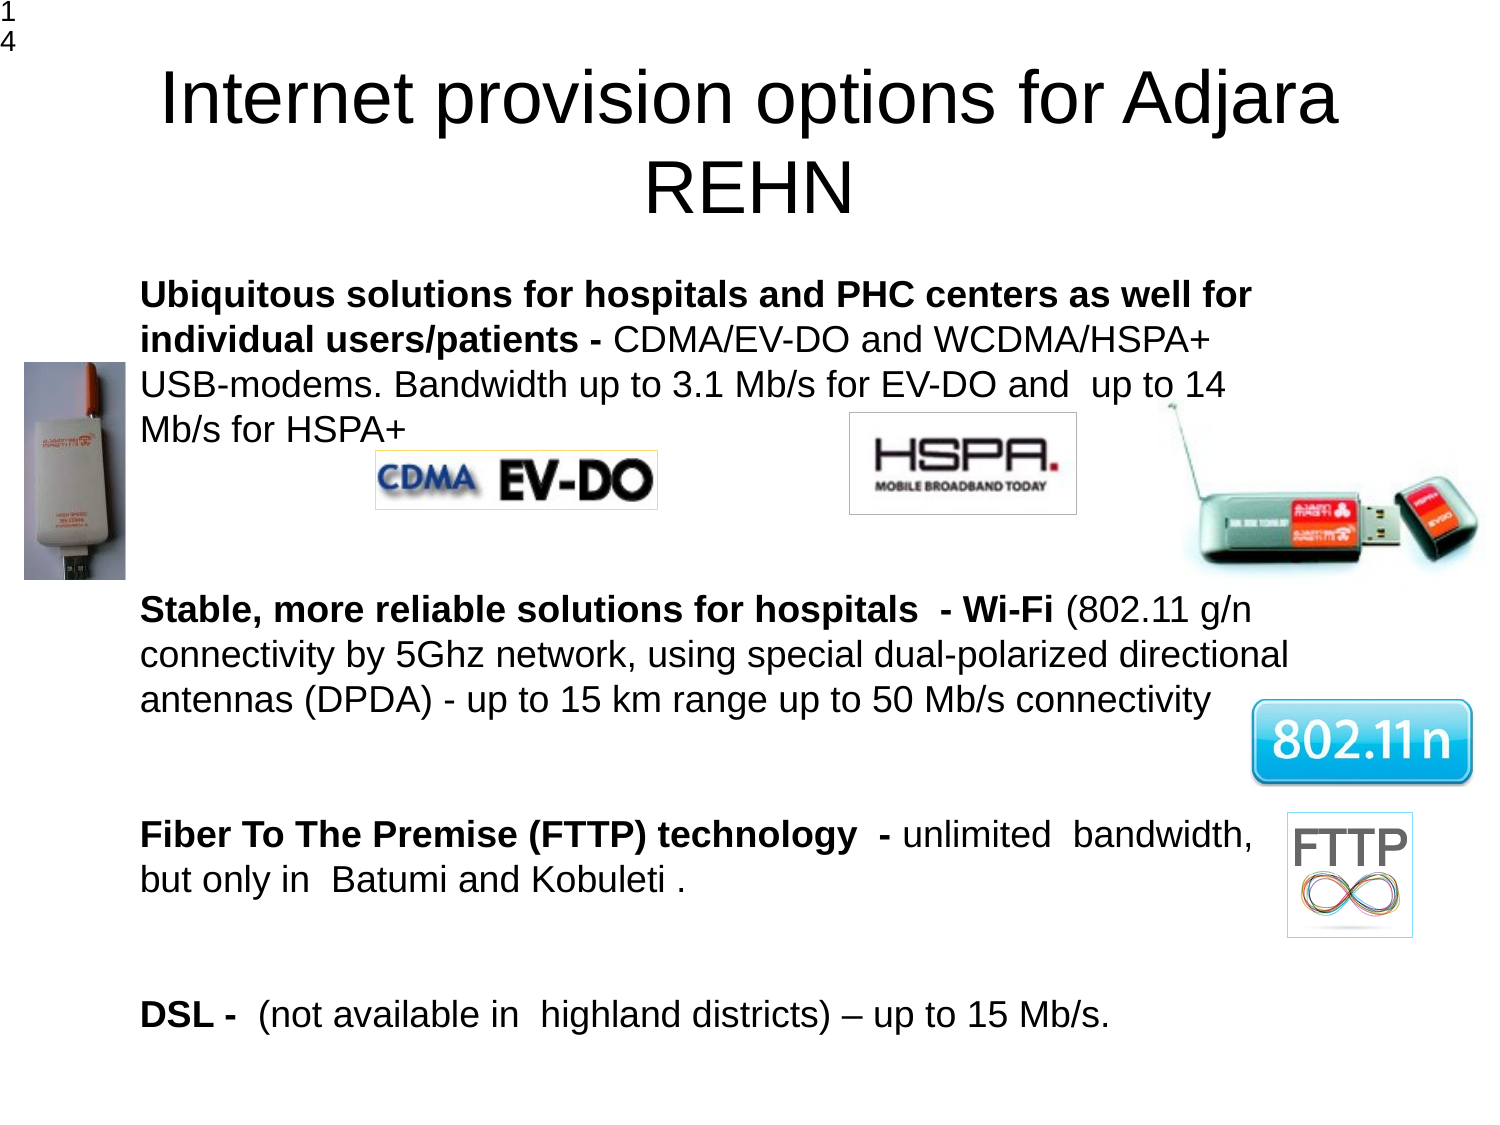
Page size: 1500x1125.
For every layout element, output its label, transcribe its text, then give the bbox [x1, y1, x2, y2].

picture [375, 449, 658, 510]
title Internet provision options for Adjara REHN [50, 45, 1450, 233]
picture [1157, 399, 1500, 591]
text_box Ubiquitous solutions for hospitals and PHC centers as well for individual users/patients - CDMA/EV-DO and WCDMA/HSPA+ USB-modems. Bandwidth up to 3.1 Mb/s for EV-DO and up to 14 Mb/s for HSPA+ Stable, more reliable solutions for hospitals - Wi-Fi (802.11 g/n connectivity by 5Ghz network, using special dual-polarized directional antennas (DPDA) - up to 15 km range up to 50 Mb/s connectivity Fiber To The Premise (FTTP) technology - unlimited bandwidth, but only in Batumi and Kobuleti . DSL - (not available in highland districts) – up to 15 Mb/s. [124, 262, 1325, 1125]
picture [24, 362, 126, 580]
picture [1250, 699, 1475, 787]
picture [1287, 812, 1413, 938]
picture [849, 412, 1077, 515]
